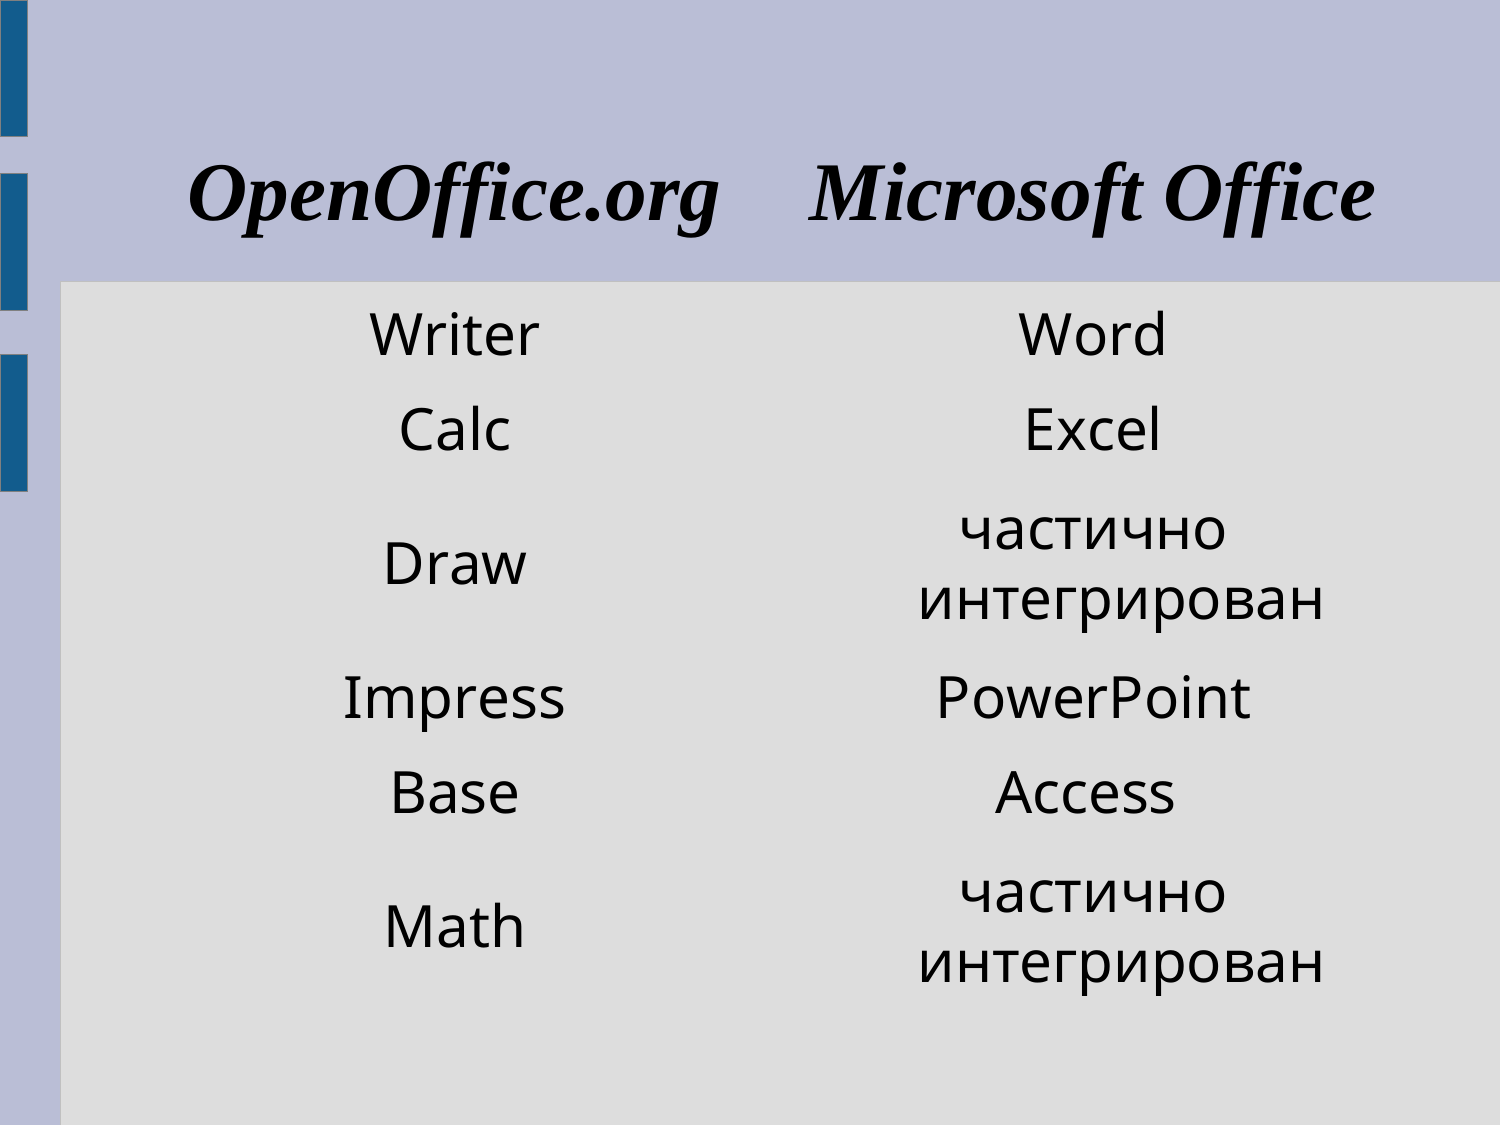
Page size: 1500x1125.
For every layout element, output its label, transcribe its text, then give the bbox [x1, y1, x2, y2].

table_cell Excel [774, 379, 1413, 474]
table_header OpenOffice.org [136, 90, 774, 285]
table_cell Draw [136, 474, 774, 648]
table_header Microsoft Office [774, 90, 1413, 285]
table_cell PowerPoint [774, 648, 1413, 743]
table_cell Calc [136, 379, 774, 474]
table_cell Writer [136, 285, 774, 379]
table_cell Math [136, 837, 774, 1011]
table_cell Impress [136, 648, 774, 743]
table_cell частично интегрирован [774, 837, 1413, 1011]
table_cell частично интегрирован [774, 474, 1413, 648]
table_cell Access [774, 743, 1413, 837]
table_cell Base [136, 743, 774, 837]
table_cell Word [774, 285, 1413, 379]
